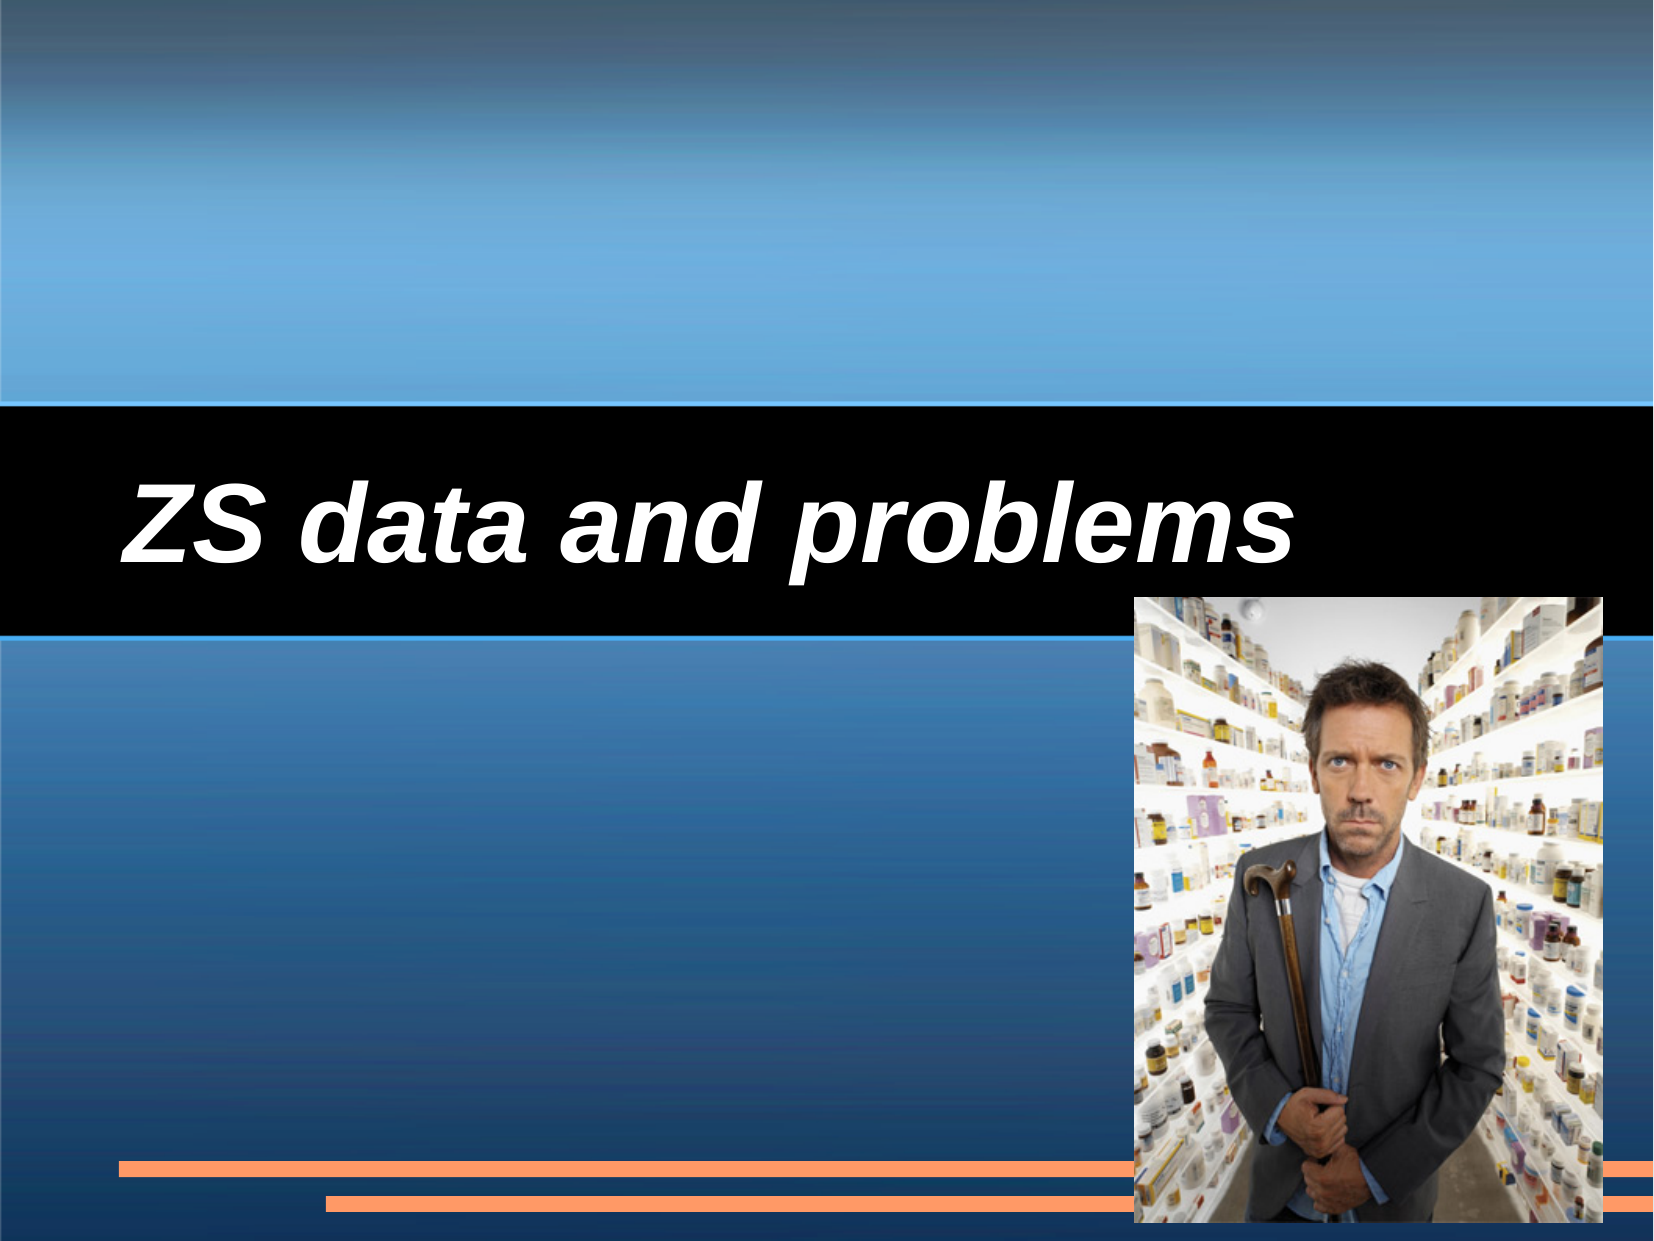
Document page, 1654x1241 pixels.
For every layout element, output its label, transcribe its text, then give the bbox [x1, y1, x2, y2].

picture [0, 0, 1654, 1241]
title ZS data and problems [123, 419, 1536, 627]
